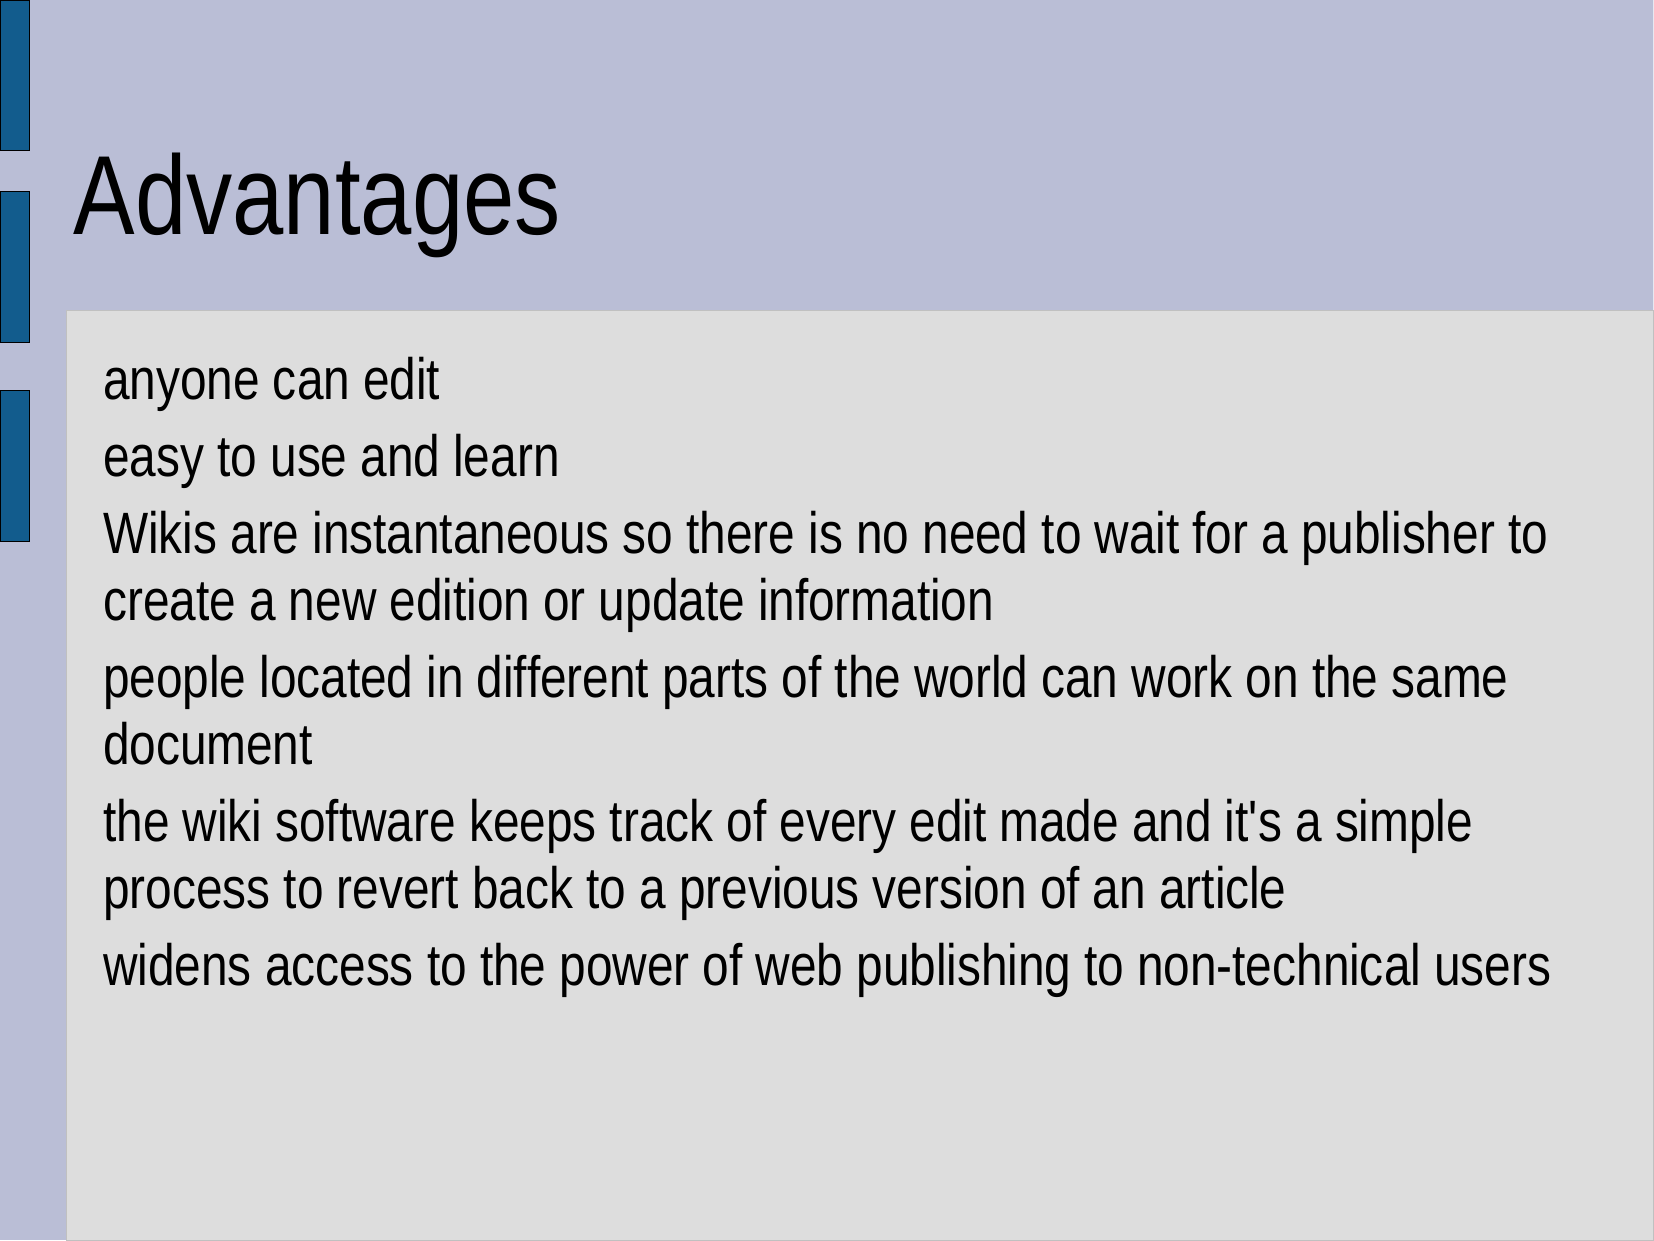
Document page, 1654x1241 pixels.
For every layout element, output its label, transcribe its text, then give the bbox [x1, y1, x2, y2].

text_box Advantages [59, 122, 1300, 265]
text_box anyone can edit easy to use and learn Wikis are instantaneous so there is no need to wait for a publisher to create a new edition or update information people located in different parts of the world can work on the same document the wiki software keeps track of every edit made and it's a simple process to revert back to a previous version of an article widens access to the power of web publishing to non-technical users [88, 337, 1625, 1241]
